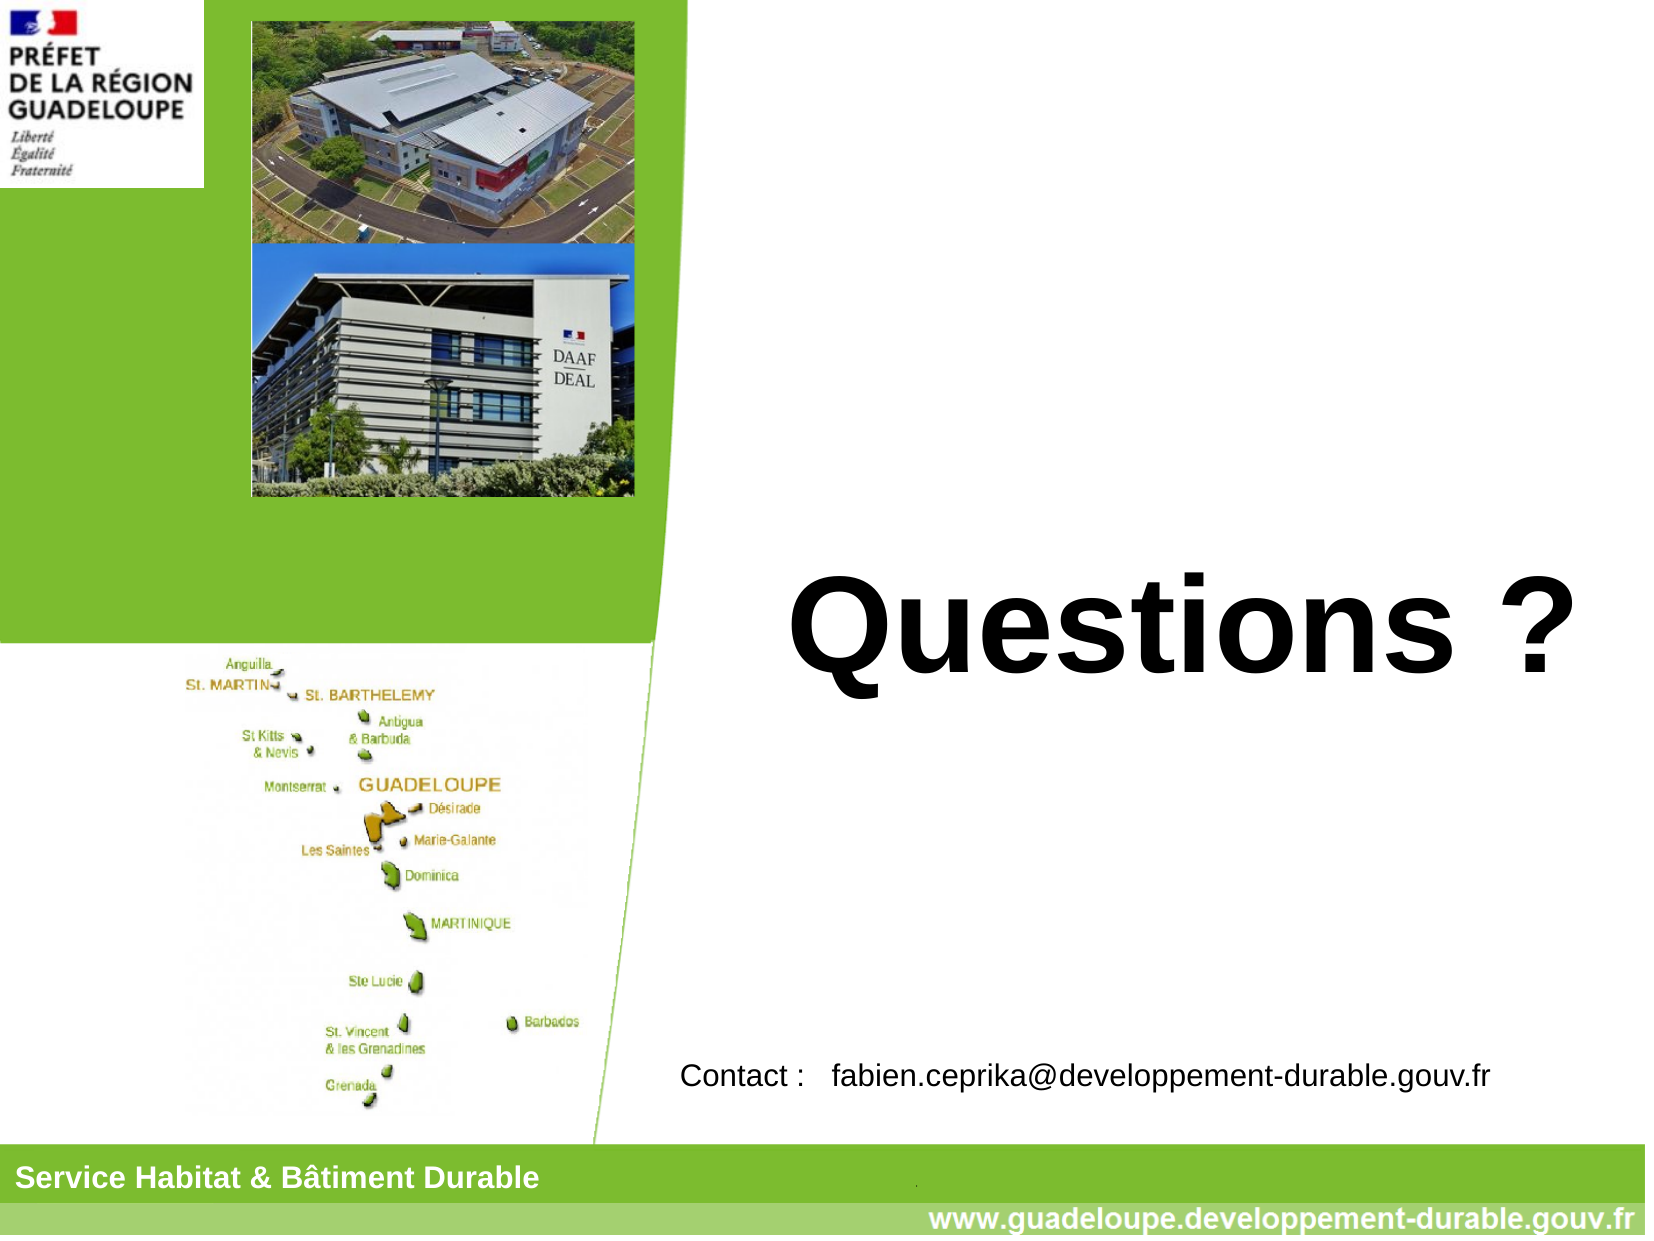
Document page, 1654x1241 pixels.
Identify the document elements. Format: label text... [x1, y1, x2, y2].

text_box Contact : fabien.ceprika@developpement-durable.gouv.fr [664, 1050, 1654, 1170]
picture [0, 0, 1646, 1235]
text_box Questions ? [771, 541, 1597, 710]
